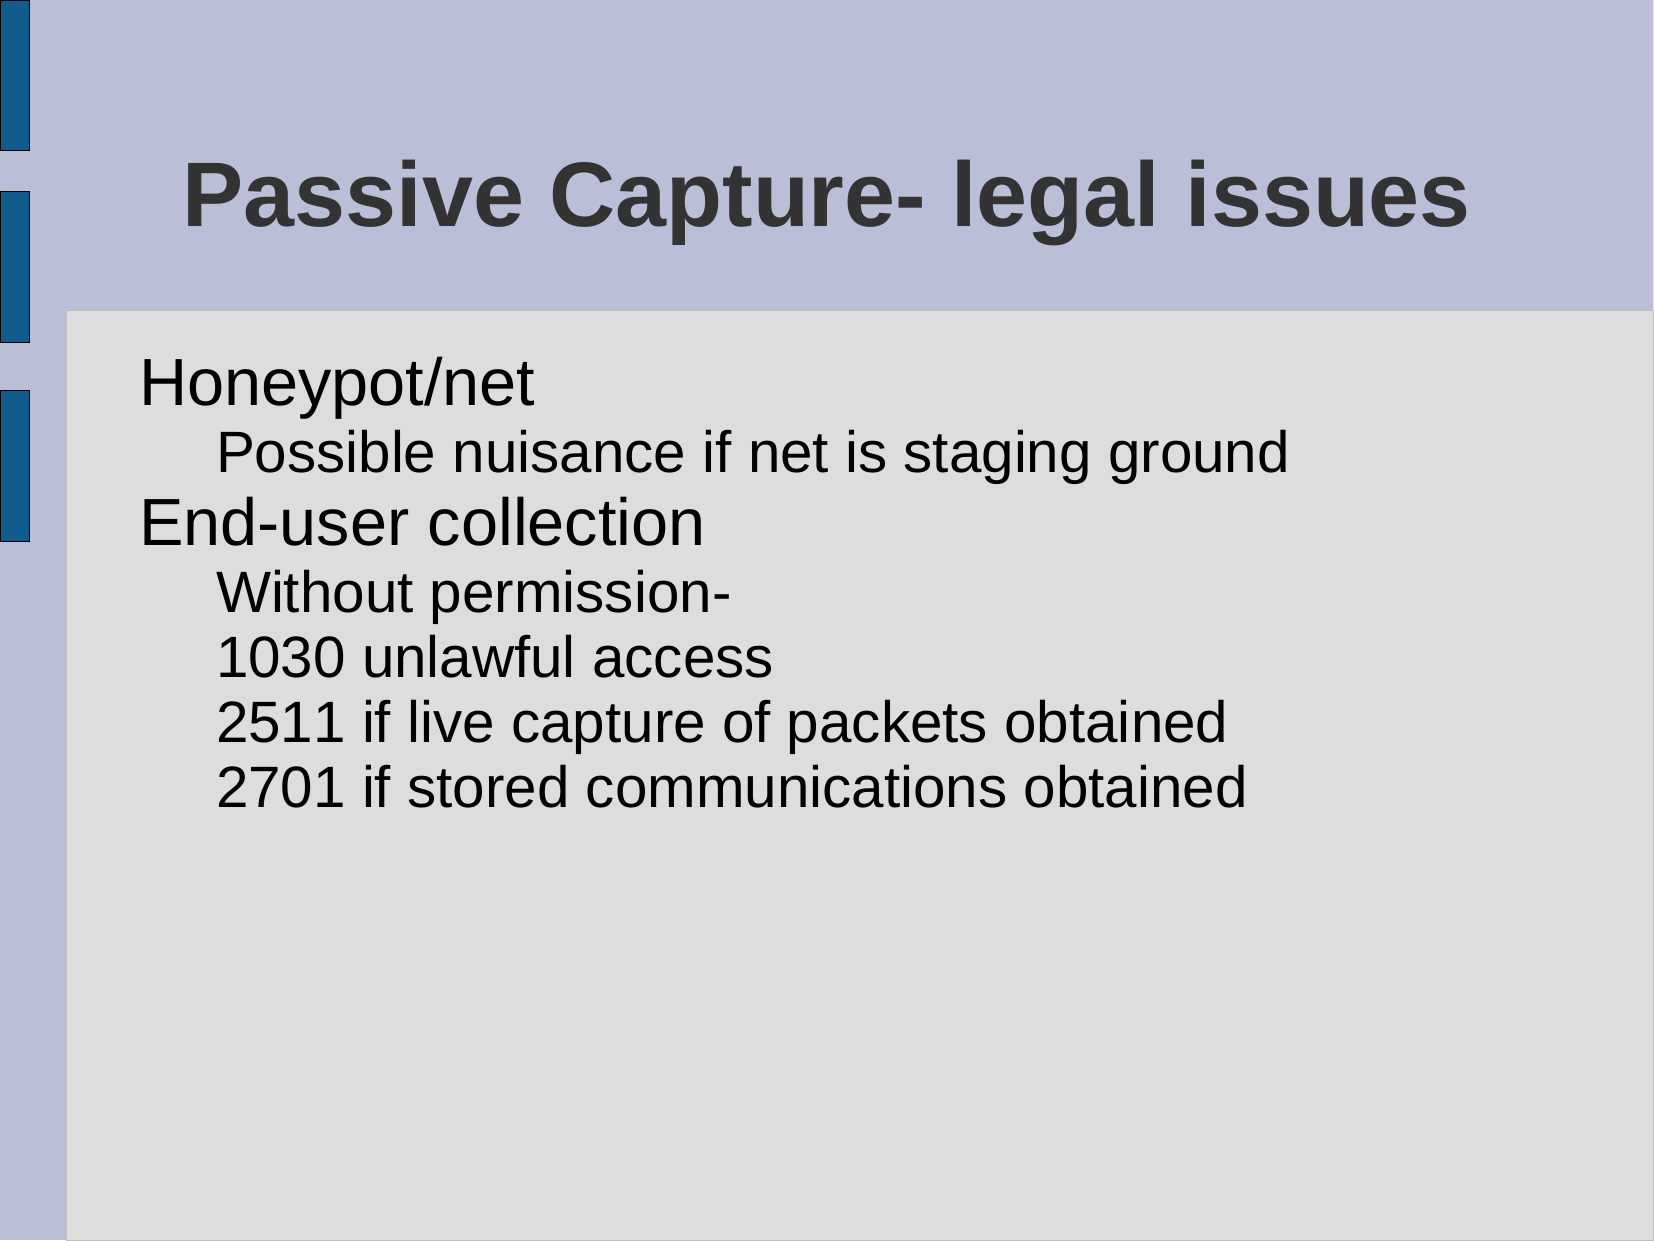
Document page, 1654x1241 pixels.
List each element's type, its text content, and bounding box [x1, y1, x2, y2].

title Passive Capture- legal issues [121, 98, 1534, 291]
list Honeypot/net Possible nuisance if net is staging ground End-user collection Without permission- 1030 unlawful access 2511 if live capture of packets obtained 2701 if stored communications obtained [121, 344, 1534, 1112]
